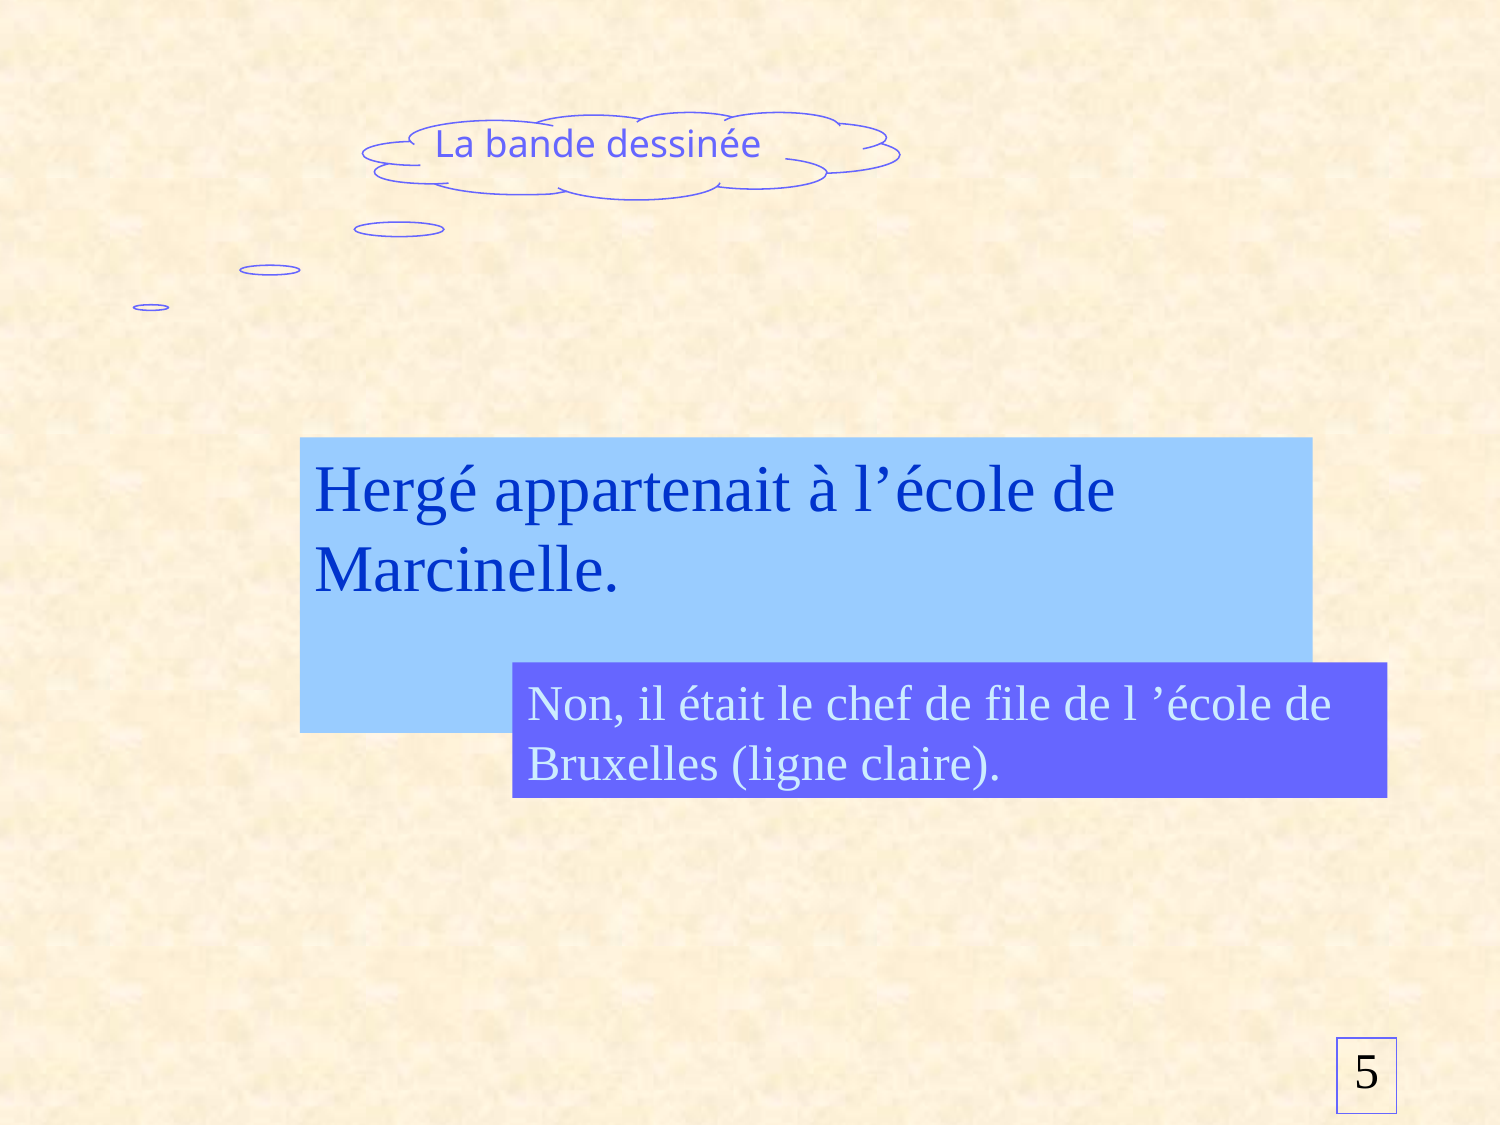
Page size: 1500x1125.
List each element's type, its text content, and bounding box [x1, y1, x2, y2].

text_box Hergé appartenait à l’école de Marcinelle. Vrai / Faux ? [299, 437, 1313, 733]
picture [0, 0, 1500, 1125]
text_box Non, il était le chef de file de l ’école de Bruxelles (ligne claire). [512, 662, 1388, 798]
